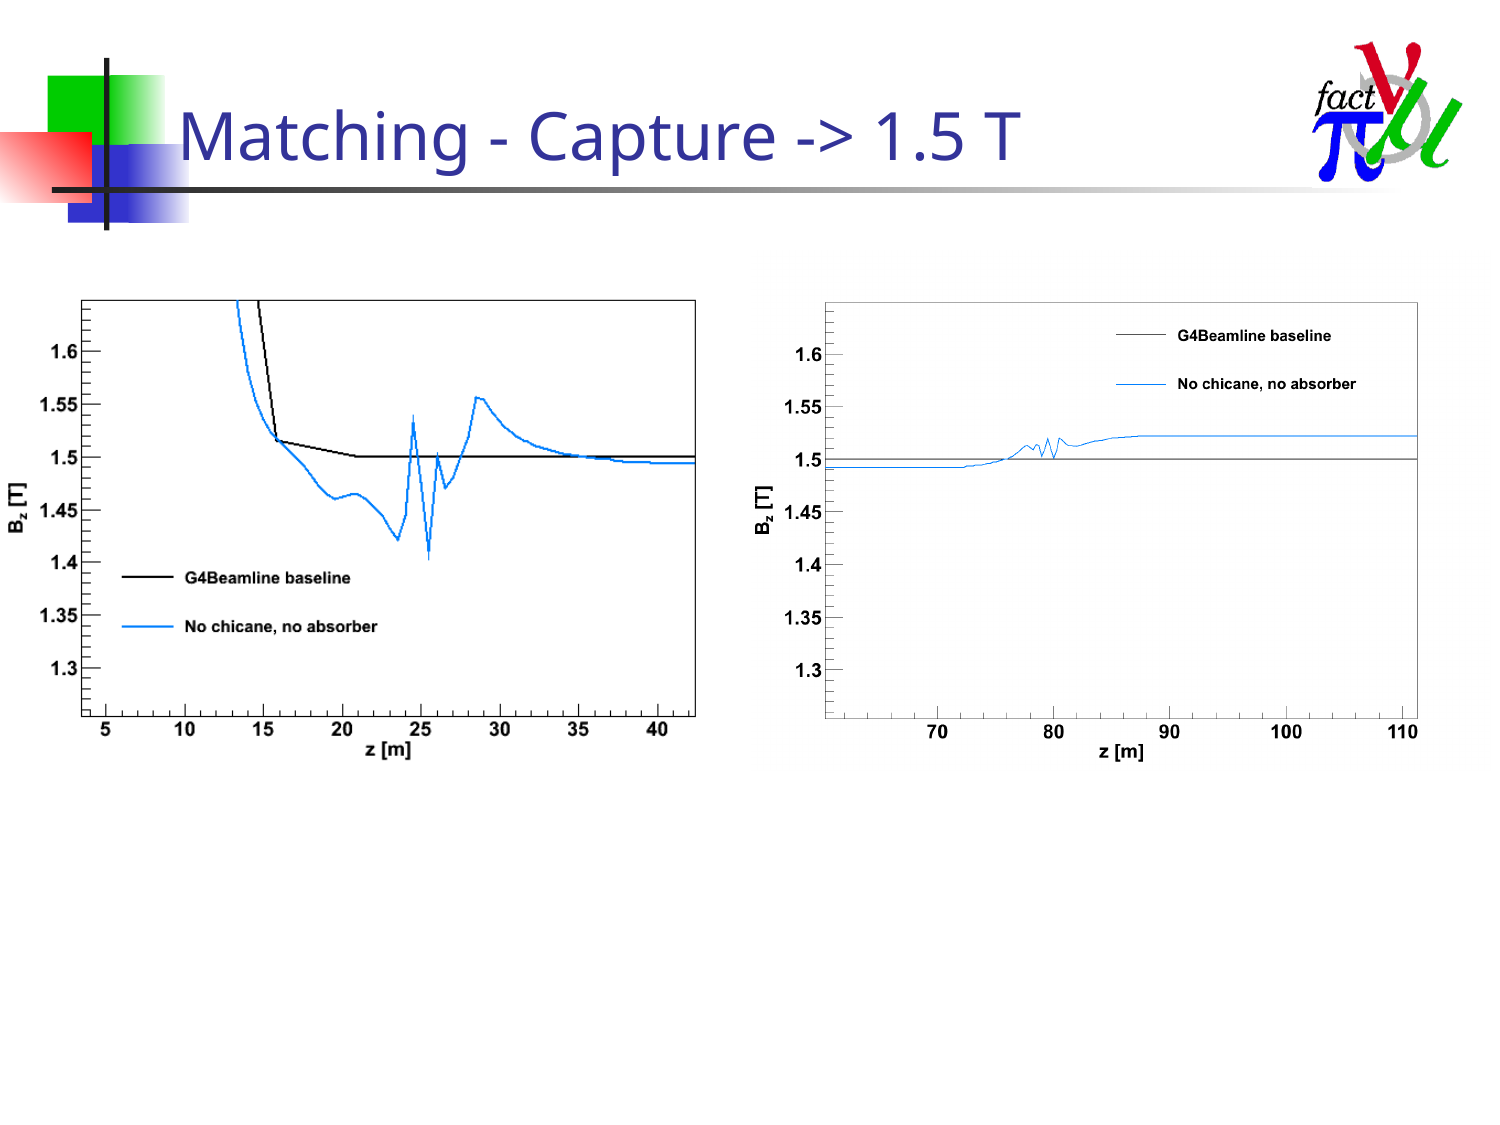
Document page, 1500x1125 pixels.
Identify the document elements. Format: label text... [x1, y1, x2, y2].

picture [1441, 41, 1463, 188]
title Matching - Capture -> 1.5 T [162, 0, 1441, 188]
picture [5, 248, 1491, 771]
